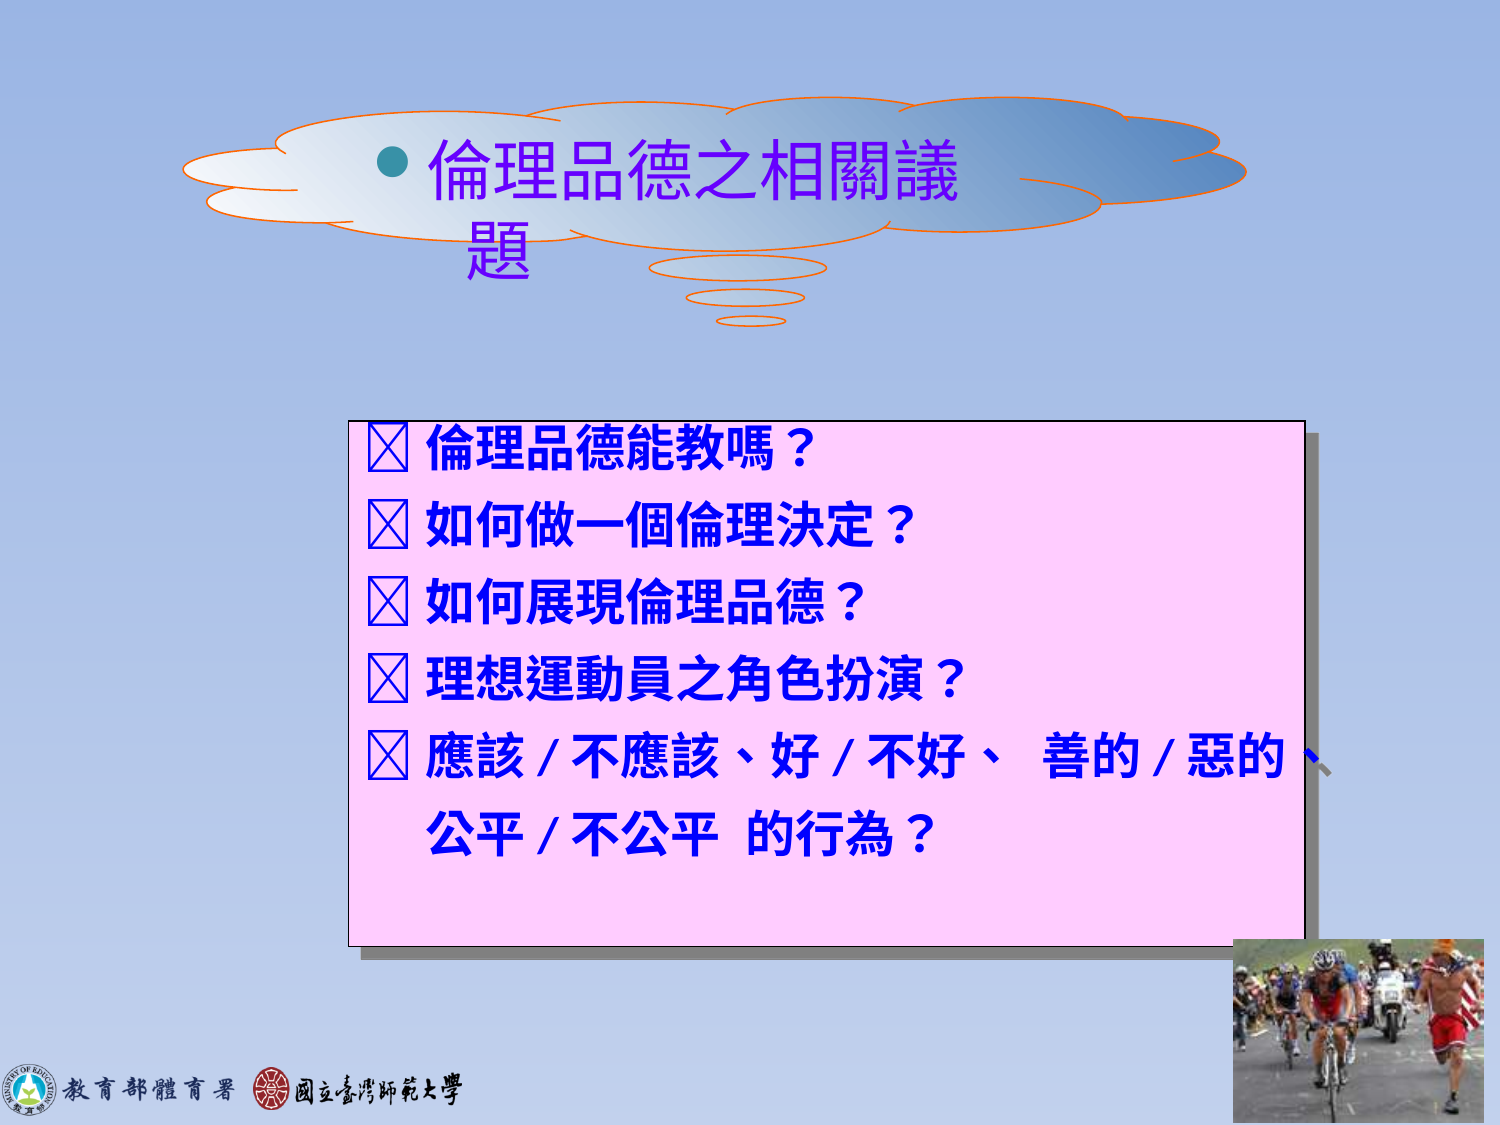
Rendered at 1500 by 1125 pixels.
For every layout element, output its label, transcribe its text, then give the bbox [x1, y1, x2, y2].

text_box 倫理品德之相關議題 [686, 289, 805, 307]
text_box 倫理品德能教嗎？ 如何做一個倫理決定？ 如何展現倫理品德？ 理想運動員之角色扮演？ 應該/不應該、好/不好、 善的/惡的、 公平/不公平 的行為？ [348, 421, 1305, 947]
text_box 倫理品德之相關議題 [716, 316, 786, 327]
text_box 倫理品德之相關議題 [649, 255, 827, 281]
text_box 倫理品德之相關議題 [183, 97, 1247, 252]
picture [1233, 939, 1484, 1123]
